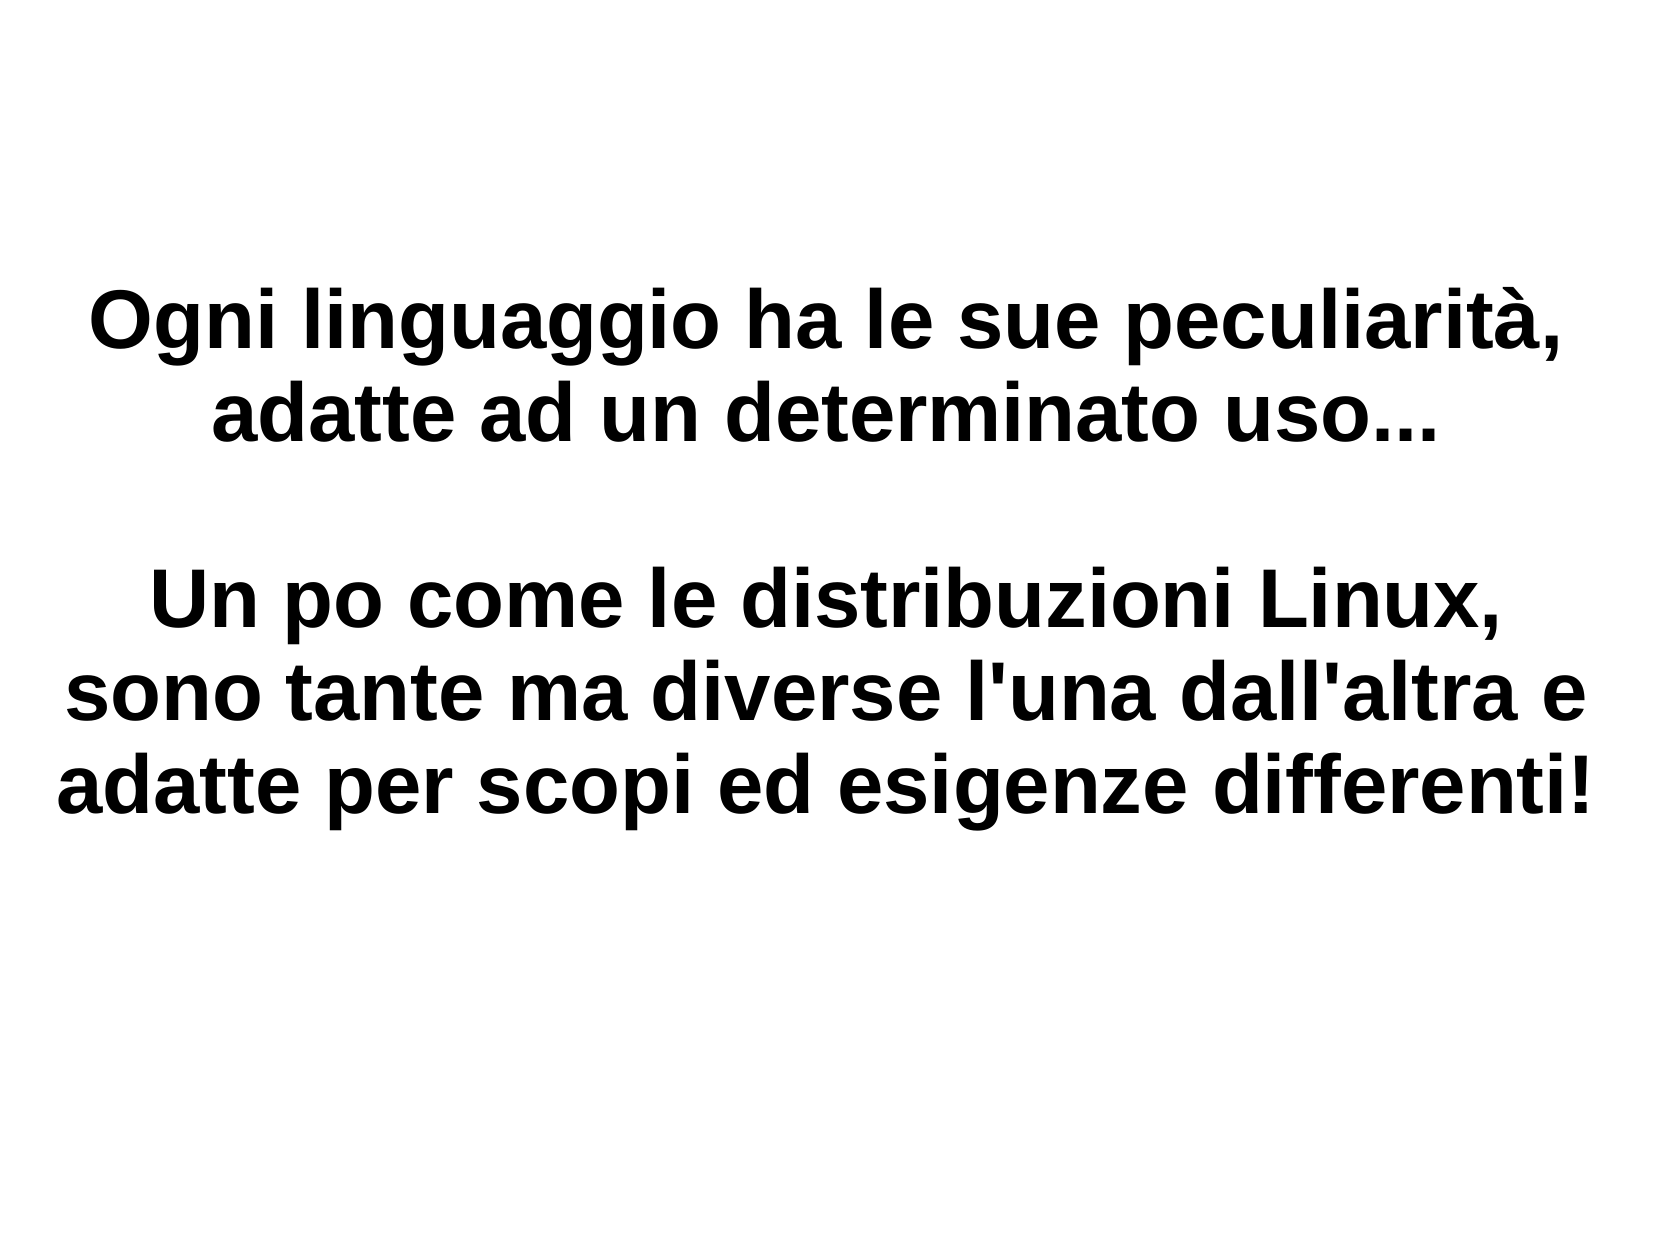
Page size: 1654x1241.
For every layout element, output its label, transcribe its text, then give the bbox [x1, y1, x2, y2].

text_box Ogni linguaggio ha le sue peculiarità, adatte ad un determinato uso... Un po come le distribuzioni Linux, sono tante ma diverse l'una dall'altra e adatte per scopi ed esigenze differenti! [29, 265, 1625, 839]
